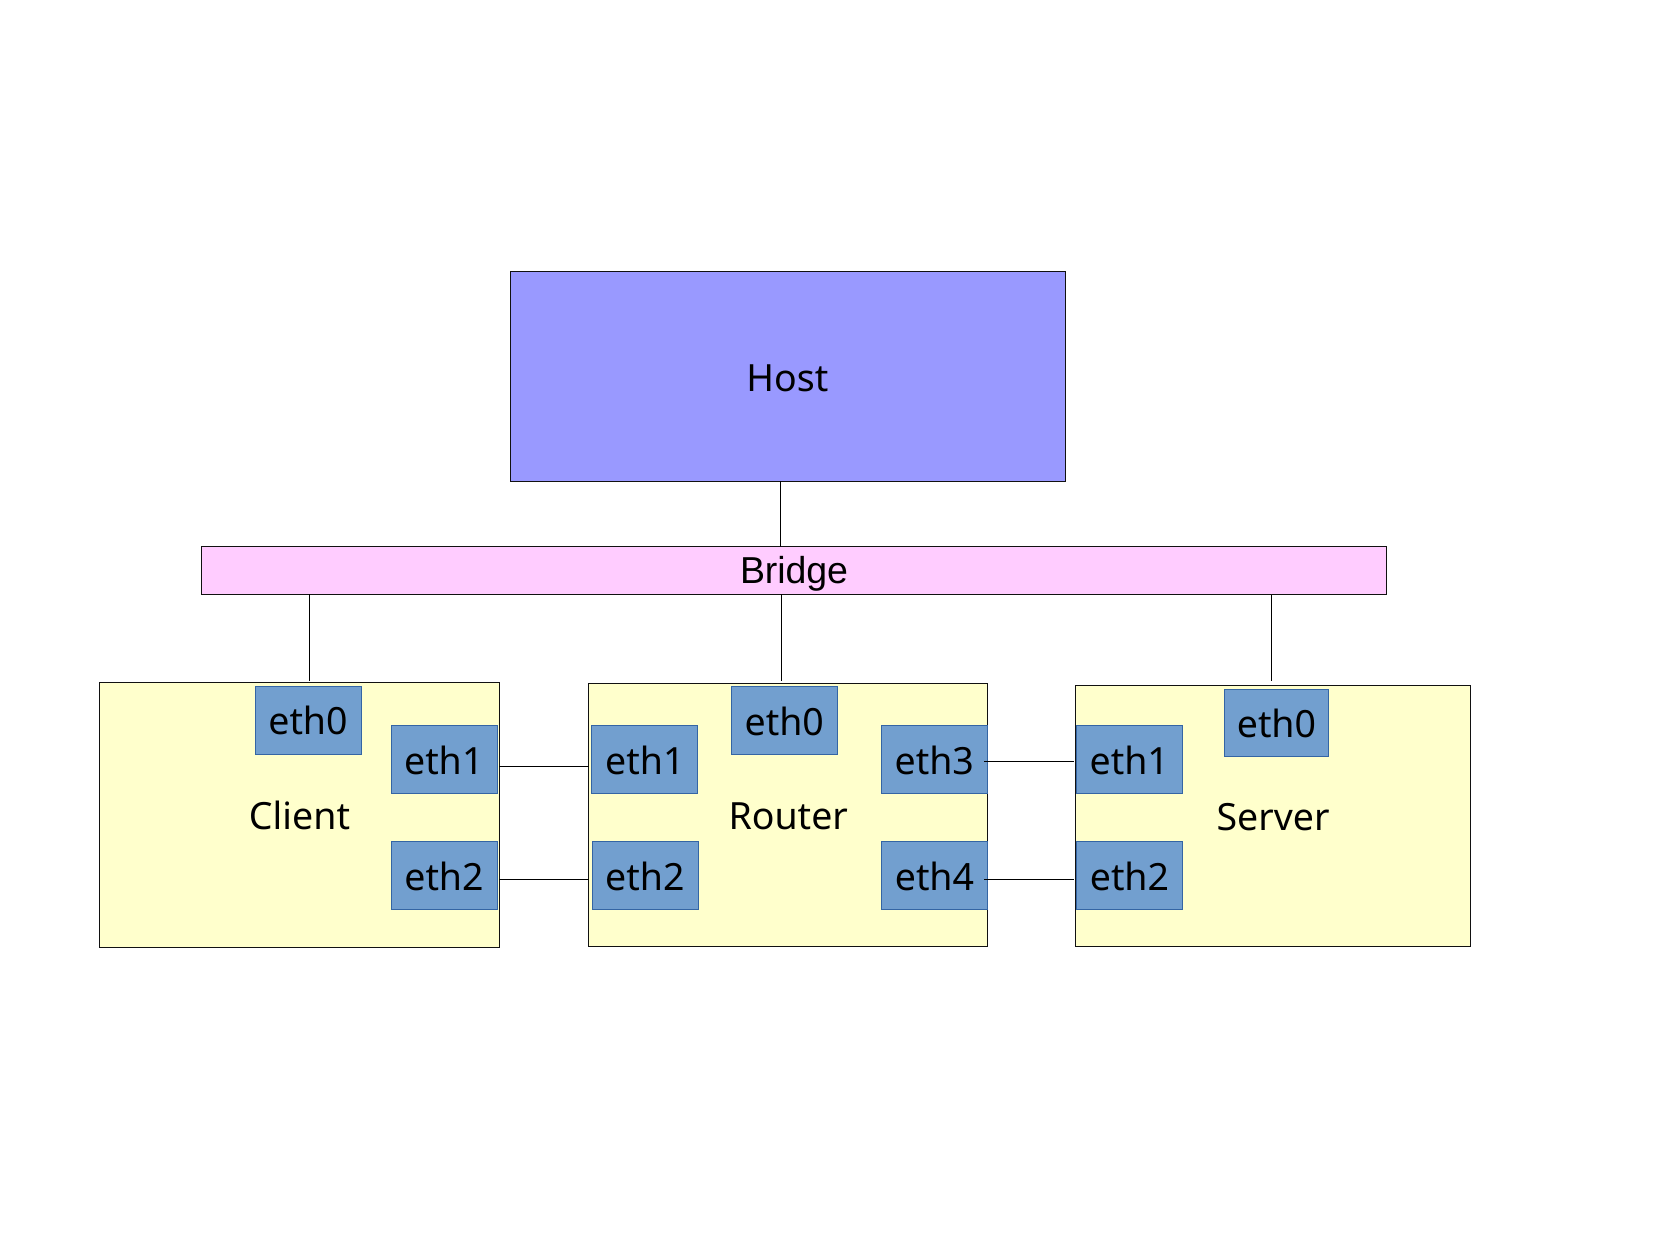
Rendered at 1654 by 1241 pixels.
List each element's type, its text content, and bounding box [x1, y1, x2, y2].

text_box eth1 [591, 725, 698, 794]
text_box Client [99, 682, 500, 948]
text_box eth0 [255, 686, 362, 755]
text_box eth2 [391, 841, 498, 910]
text_box eth2 [592, 841, 699, 910]
text_box eth1 [391, 725, 498, 794]
text_box Server [1075, 685, 1471, 947]
text_box eth0 [731, 686, 838, 755]
text_box eth2 [1076, 841, 1183, 910]
text_box Host [510, 271, 1066, 482]
text_box eth0 [1224, 689, 1329, 757]
text_box Bridge [201, 546, 1387, 595]
text_box eth1 [1076, 725, 1183, 794]
text_box eth3 [881, 725, 988, 794]
text_box Router [588, 683, 988, 947]
text_box eth4 [881, 841, 988, 910]
